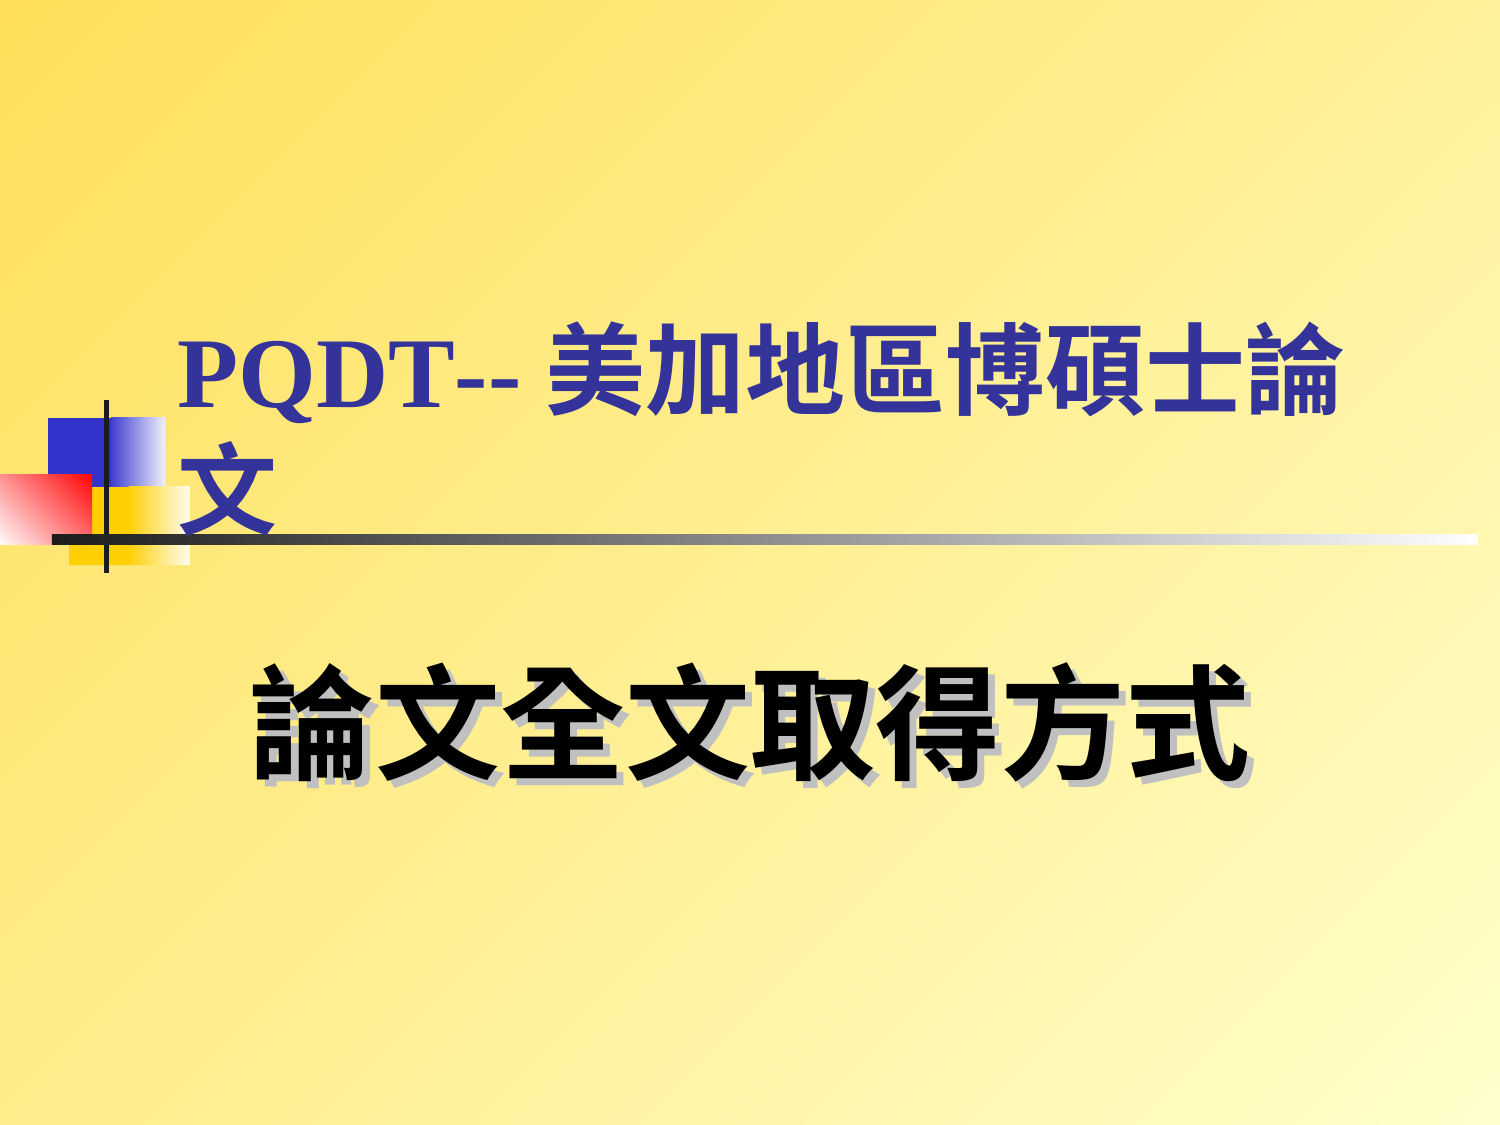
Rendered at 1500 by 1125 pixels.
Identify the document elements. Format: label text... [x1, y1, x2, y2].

subtitle 論文全文取得方式 [225, 637, 1276, 925]
title PQDT--美加地區博碩士論文 [162, 299, 1438, 488]
